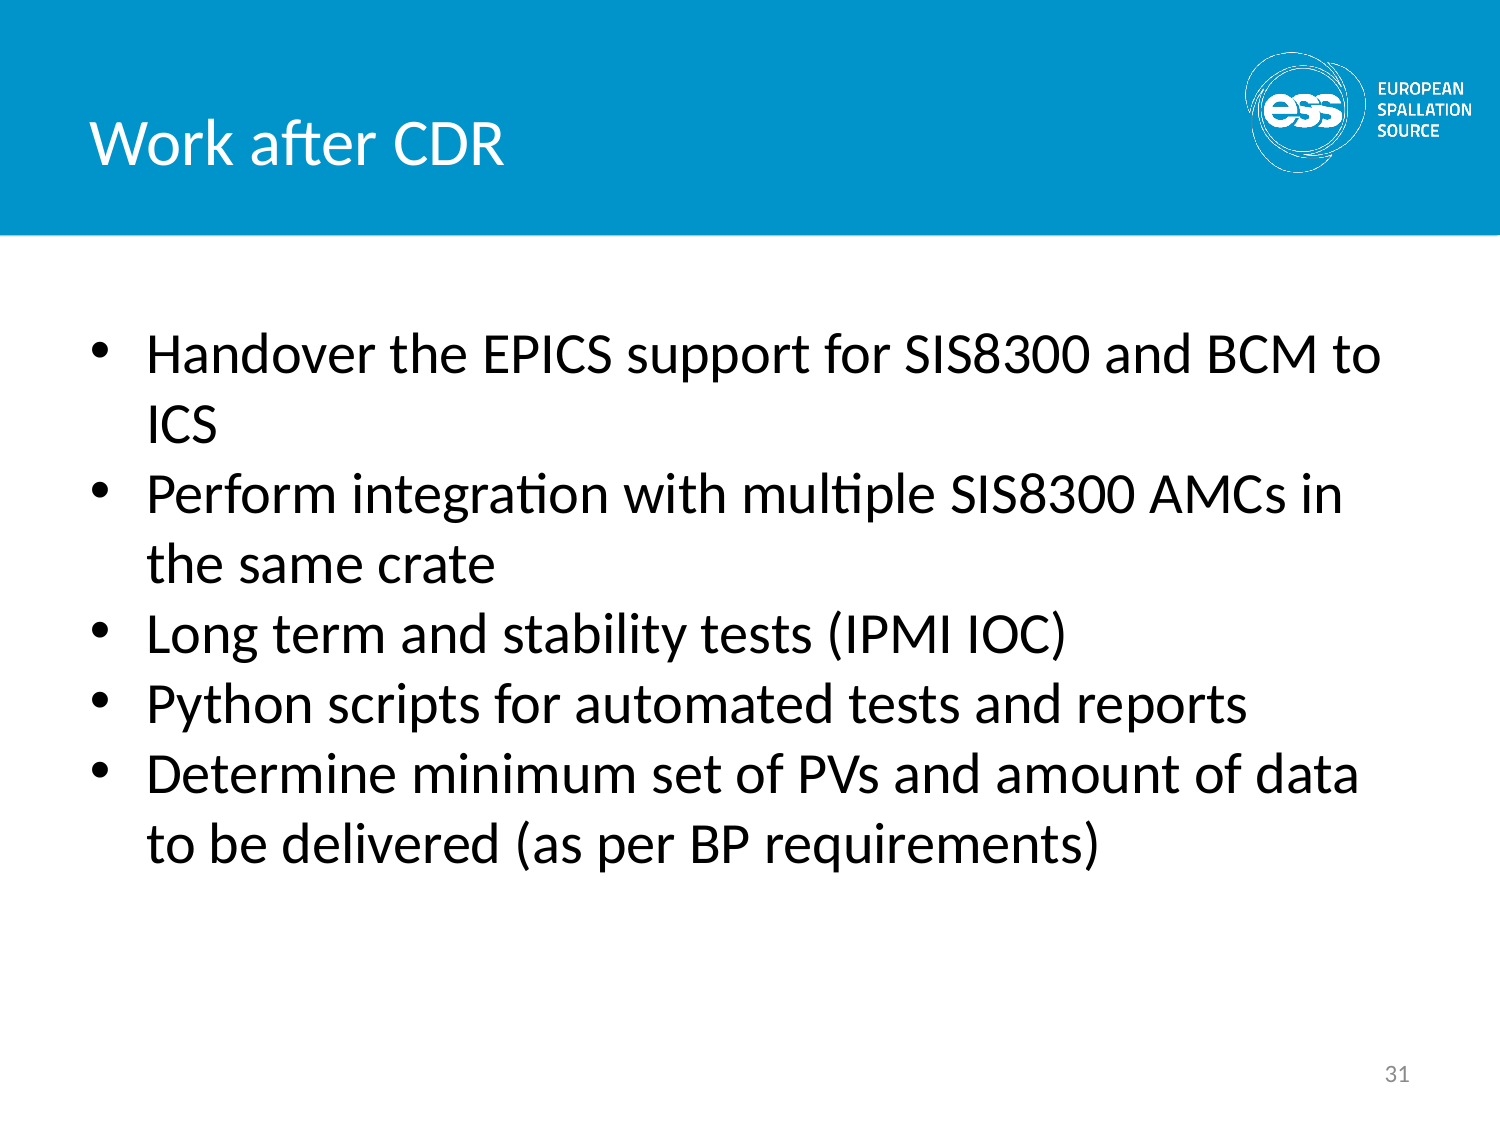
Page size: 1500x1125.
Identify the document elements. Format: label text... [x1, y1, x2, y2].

picture [1379, 83, 1385, 94]
picture [1400, 83, 1407, 94]
text_box Work after CDR [75, 45, 1246, 233]
picture [1389, 104, 1393, 115]
picture [1432, 125, 1438, 136]
picture [1443, 86, 1450, 93]
picture [1423, 83, 1430, 94]
text_box <number> [1074, 1042, 1425, 1103]
picture [1454, 83, 1458, 94]
picture [1264, 94, 1342, 127]
picture [1422, 125, 1428, 134]
picture [1398, 109, 1406, 115]
picture [1436, 104, 1444, 115]
picture [1418, 104, 1423, 115]
picture [1409, 104, 1415, 115]
text_box Handover the EPICS support for SIS8300 and BCM to ICS Perform integration with multiple SIS8300 AMCs in the same crate Long term and stability tests (IPMI IOC) Python scripts for automated tests and reports Determine minimum set of PVs and amount of data to be delivered (as per BP requirements) [74, 262, 1425, 1005]
